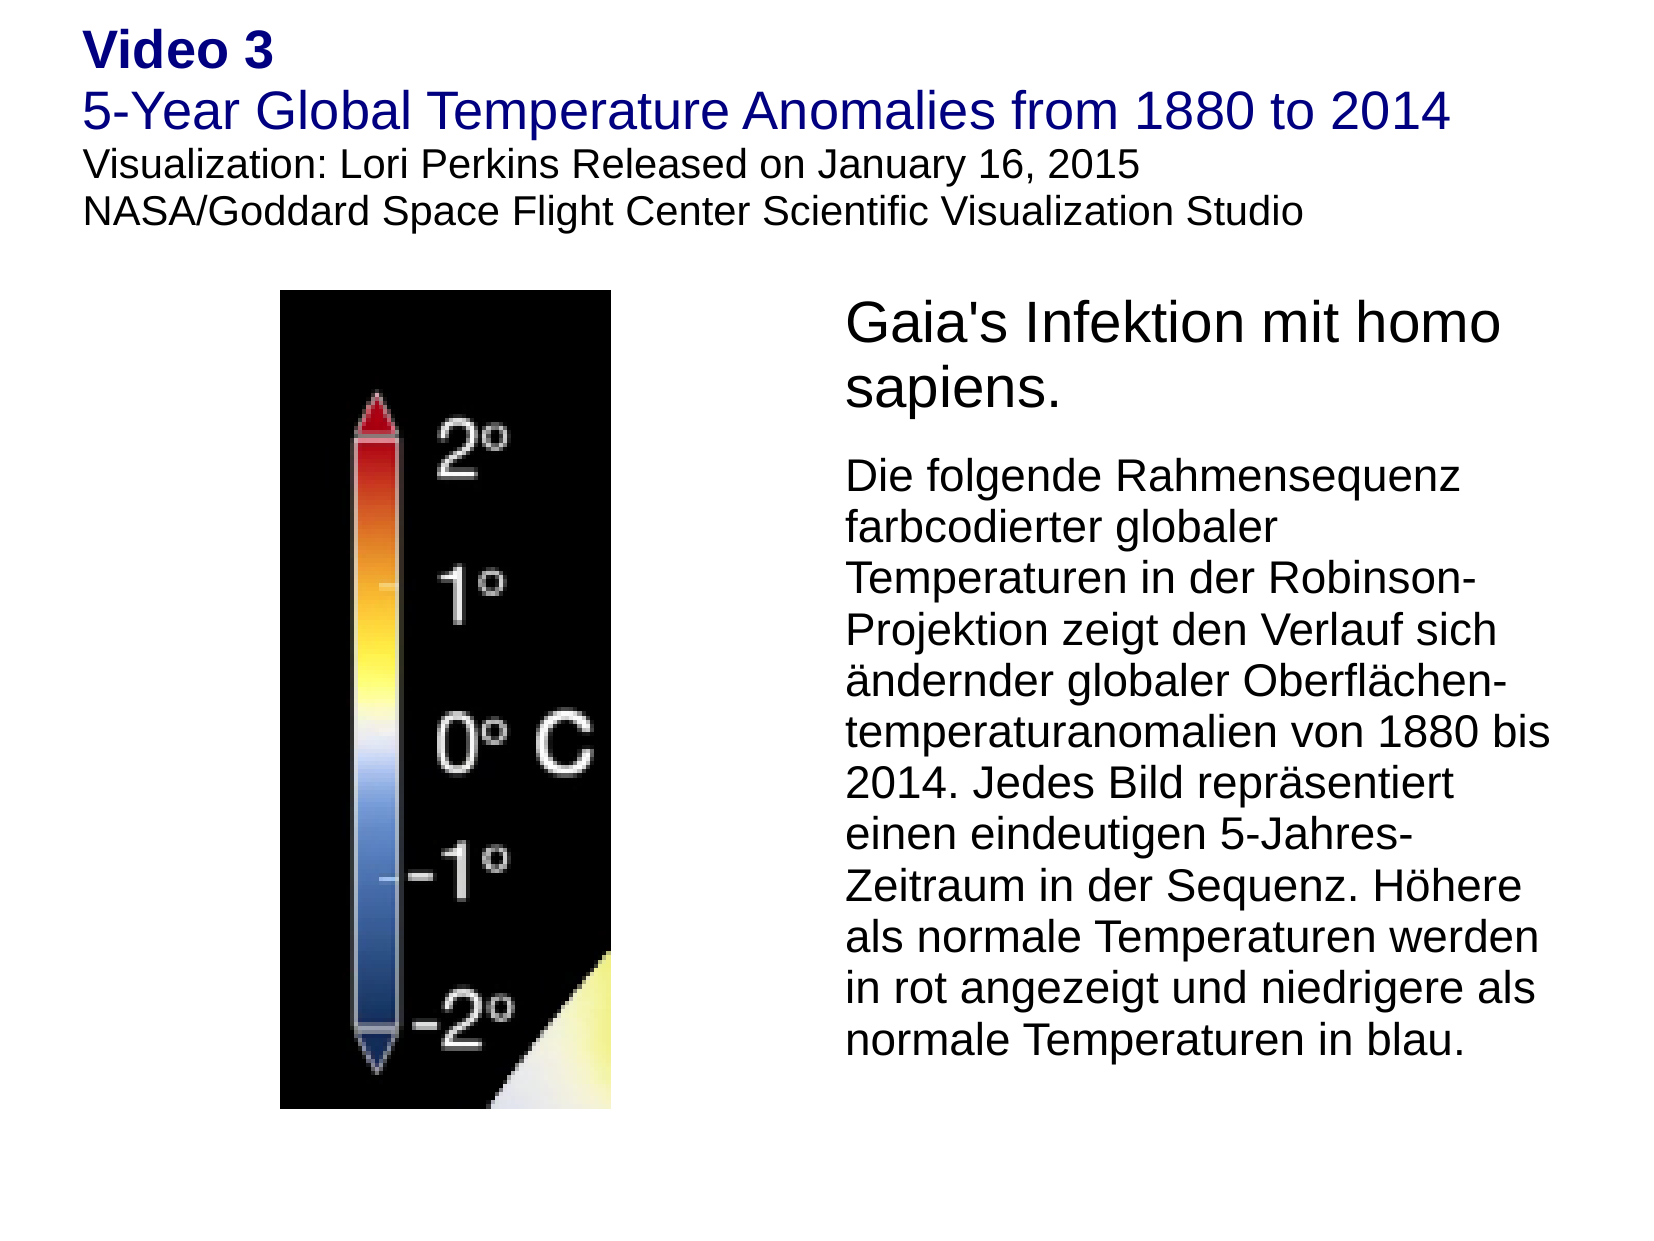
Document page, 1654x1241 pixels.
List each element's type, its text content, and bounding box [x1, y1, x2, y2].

picture [280, 290, 611, 1109]
title Video 35-Year Global Temperature Anomalies from 1880 to 2014 Visualization: Lori Perkins Released on January 16, 2015 NASA/Goddard Space Flight Center Scientific Visualization Studio [82, 19, 1571, 234]
list Gaia's Infektion mit homo sapiens. Die folgende Rahmensequenz farbcodierter globaler Temperaturen in der Robinson-Projektion zeigt den Verlauf sich ändernder globaler Oberflächen-temperaturanomalien von 1880 bis 2014. Jedes Bild repräsentiert einen eindeutigen 5-Jahres-Zeitraum in der Sequenz. Höhere als normale Temperaturen werden in rot angezeigt und niedrigere als normale Temperaturen in blau. [845, 290, 1572, 1109]
